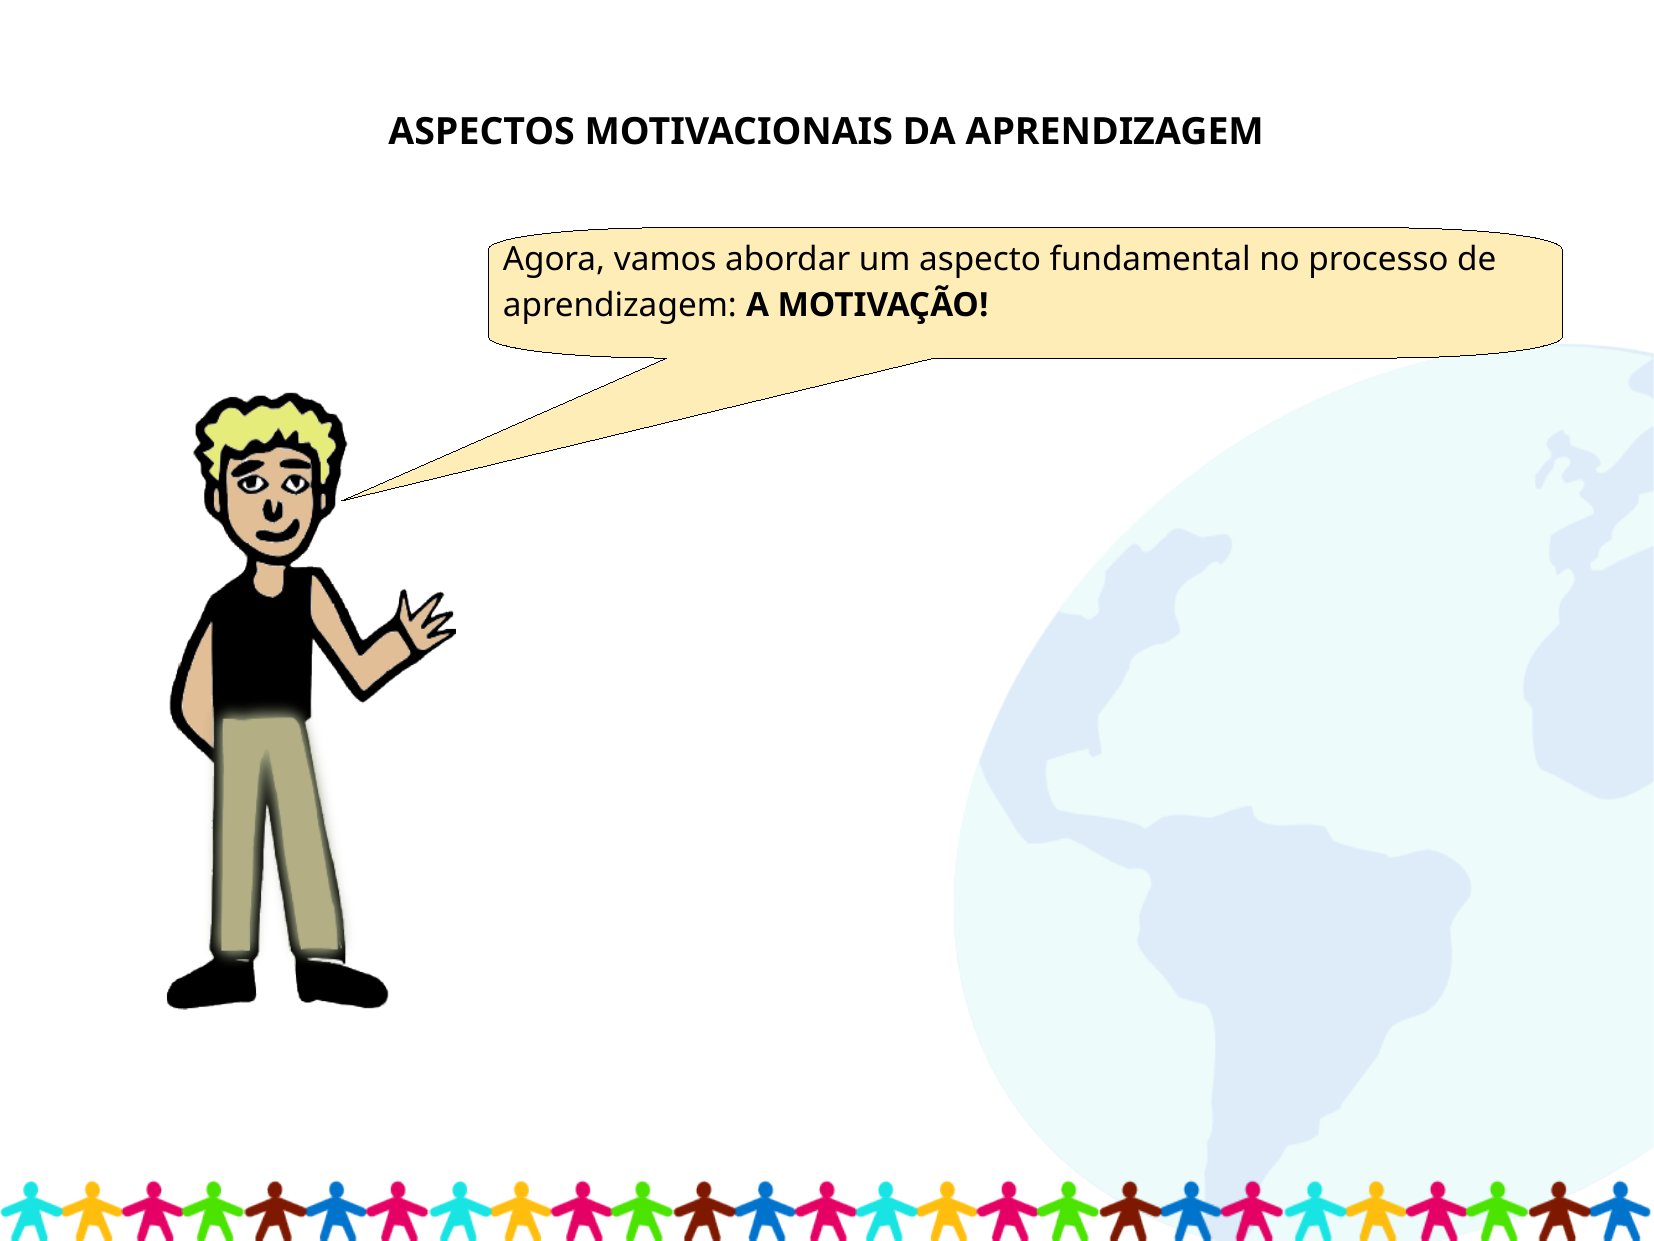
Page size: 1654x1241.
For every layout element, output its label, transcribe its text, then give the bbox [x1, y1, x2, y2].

text_box [341, 436, 488, 501]
text_box Agora, vamos abordar um aspecto fundamental no processo de aprendizagem: A MOTIVAÇÃO! [488, 227, 1563, 476]
picture [0, 0, 1654, 1241]
title ASPECTOS MOTIVACIONAIS DA APRENDIZAGEM [81, 90, 1571, 172]
